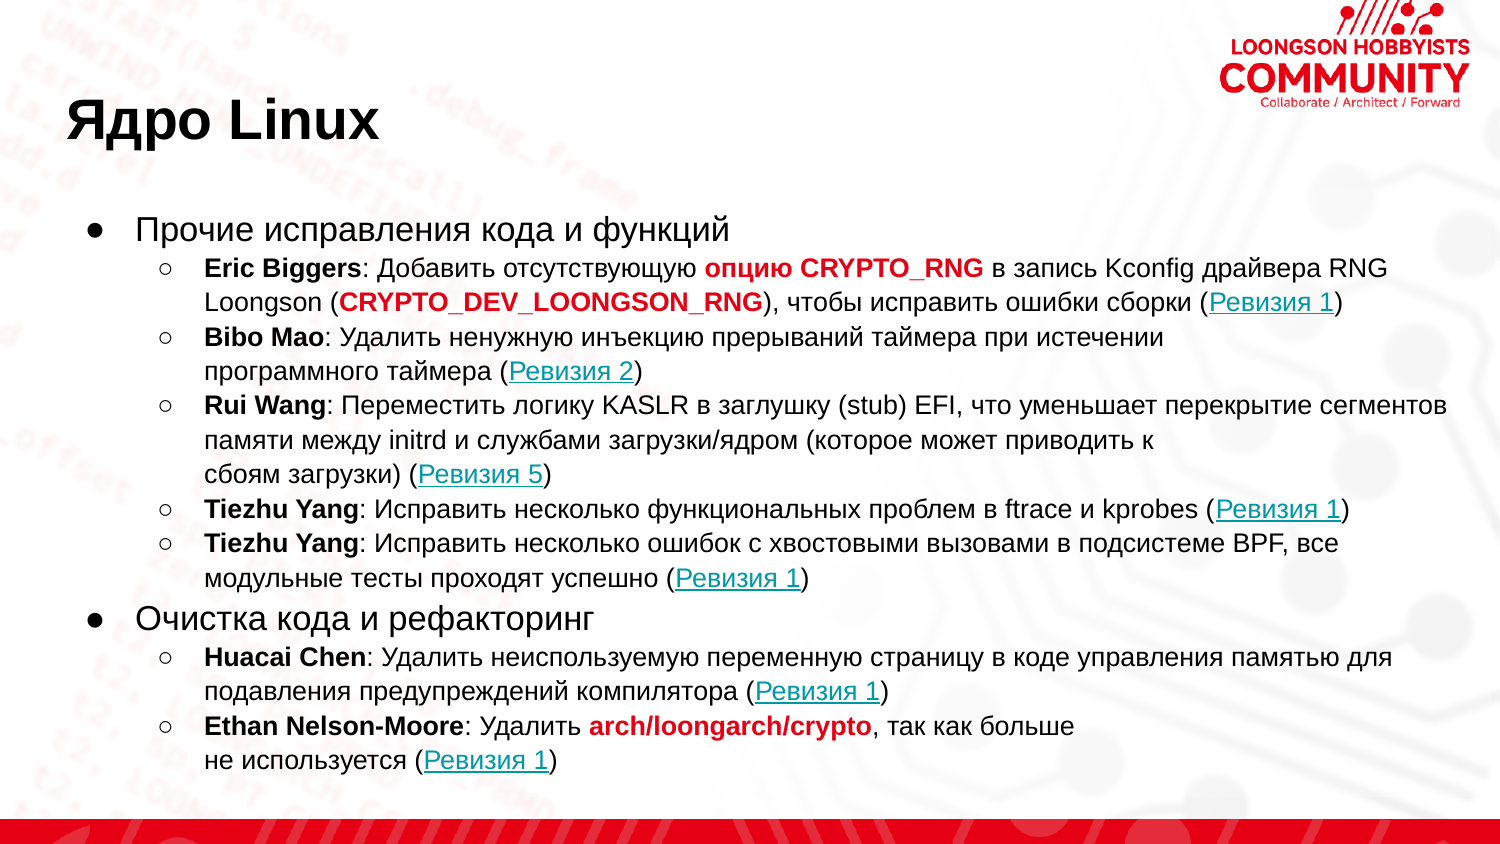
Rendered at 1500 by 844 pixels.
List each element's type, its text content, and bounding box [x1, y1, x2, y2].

title Ядро Linux [51, 72, 1449, 167]
list Прочие исправления кода и функций Eric Biggers: Добавить отсутствующую опцию CRYPTO_RNG в запись Kconfig драйвера RNG Loongson (CRYPTO_DEV_LOONGSON_RNG), чтобы исправить ошибки сборки (Ревизия 1) Bibo Mao: Удалить ненужную инъекцию прерываний таймера при истечении программного таймера (Ревизия 2) Rui Wang: Переместить логику KASLR в заглушку (stub) EFI, что уменьшает перекрытие сегментов памяти между initrd и службами загрузки/ядром (которое может приводить к сбоям загрузки) (Ревизия 5) Tiezhu Yang: Исправить несколько функциональных проблем в ftrace и kprobes (Ревизия 1) Tiezhu Yang: Исправить несколько ошибок с хвостовыми вызовами в подсистеме BPF, все модульные тесты проходят успешно (Ревизия 1) Очистка кода и рефакторинг Huacai Chen: Удалить неиспользуемую переменную страницу в коде управления памятью для подавления предупреждений компилятора (Ревизия 1) Ethan Nelson-Moore: Удалить arch/loongarch/crypto, так как больше не используется (Ревизия 1) [51, 189, 1492, 797]
picture [0, 0, 1500, 844]
